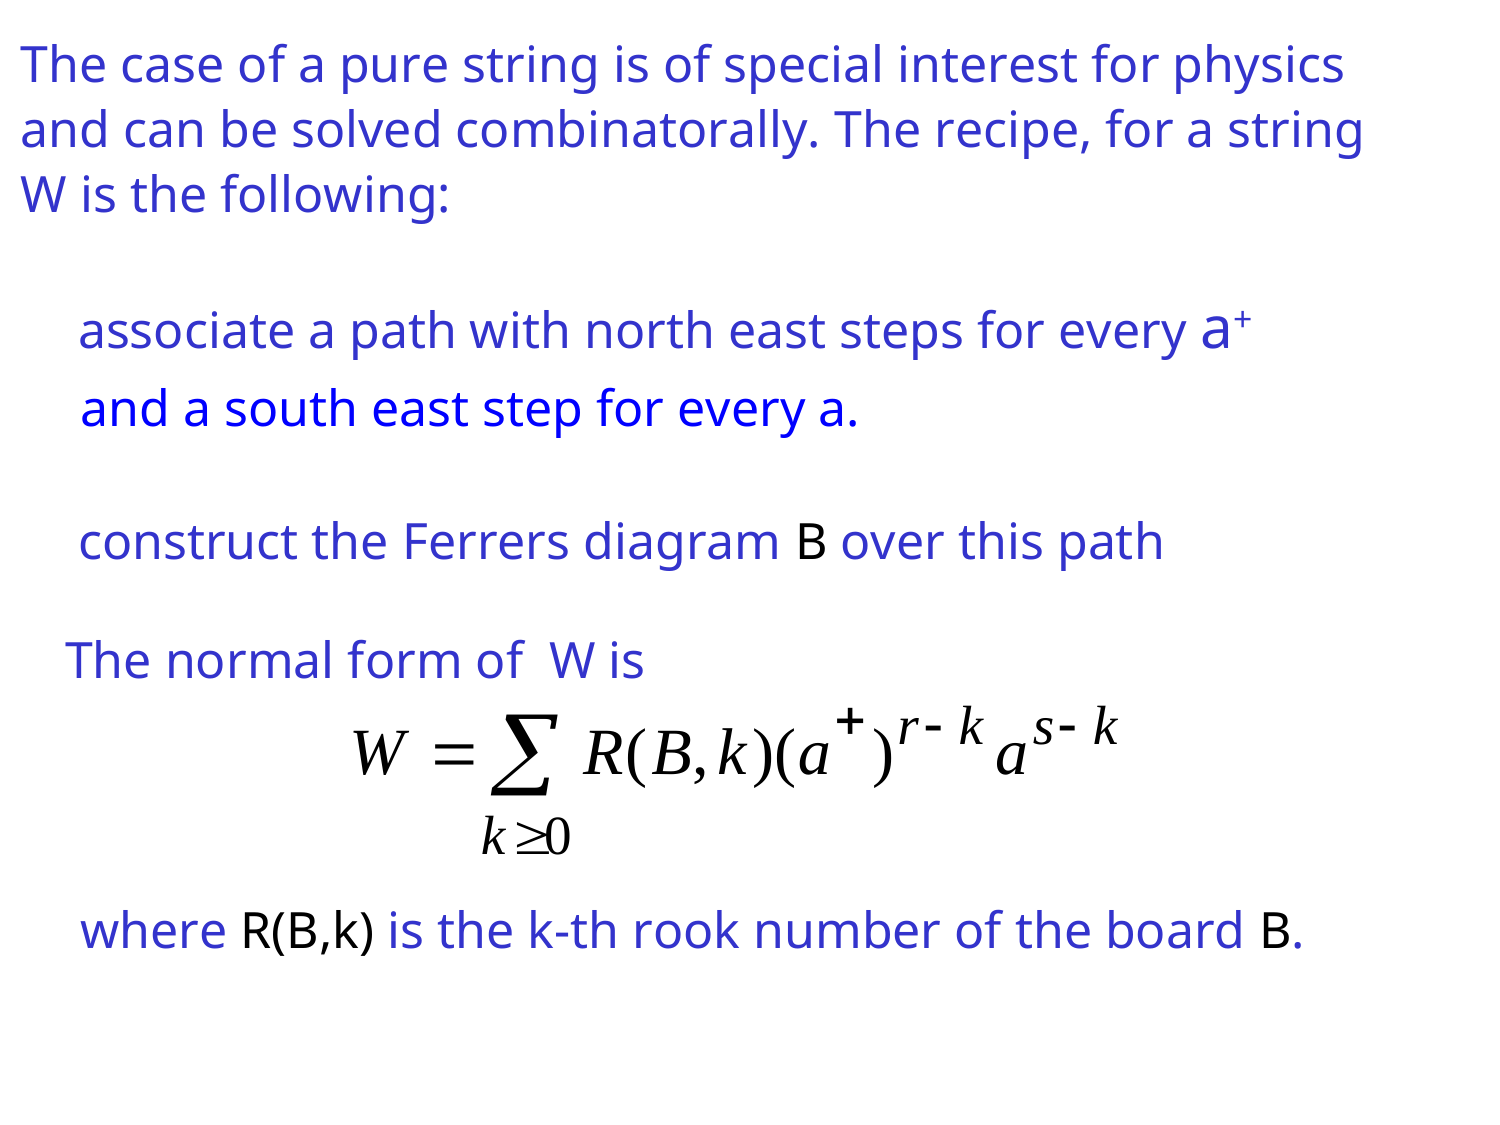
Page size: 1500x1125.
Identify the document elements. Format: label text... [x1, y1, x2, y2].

text_box The case of a pure string is of special interest for physics and can be solved combinatorally. The recipe, for a string W is the following: [5, 23, 1489, 214]
text_box associate a path with north east steps for every a+ and a south east step for every a. construct the Ferrers diagram B over this path The normal form of W is [50, 278, 1283, 700]
chart [345, 680, 1135, 869]
text_box where R(B,k) is the k-th rook number of the board B. [65, 887, 1334, 972]
